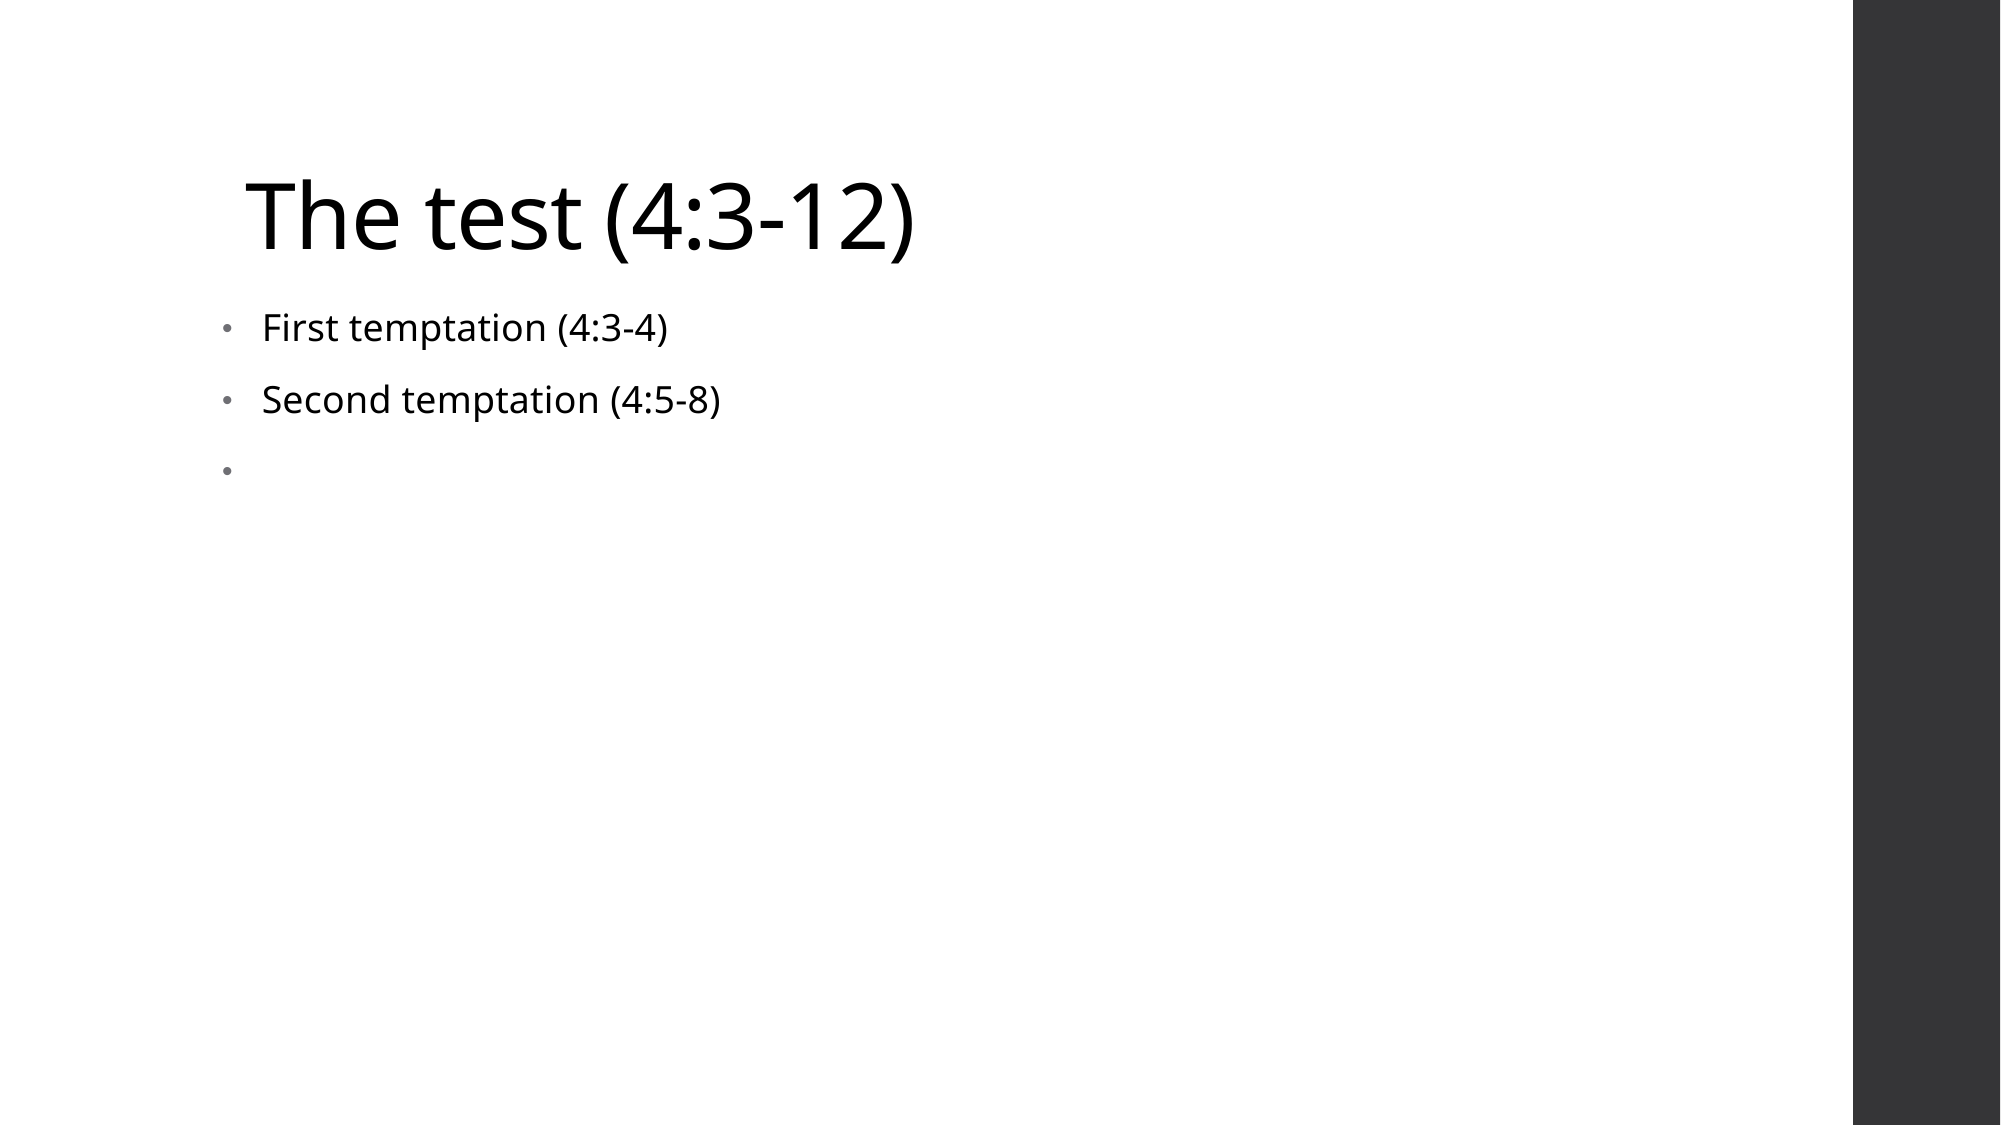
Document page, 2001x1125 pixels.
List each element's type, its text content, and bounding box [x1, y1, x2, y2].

title The test (4:3-12) [206, 60, 1797, 278]
list First temptation (4:3-4) Second temptation (4:5-8) [206, 299, 1617, 1014]
